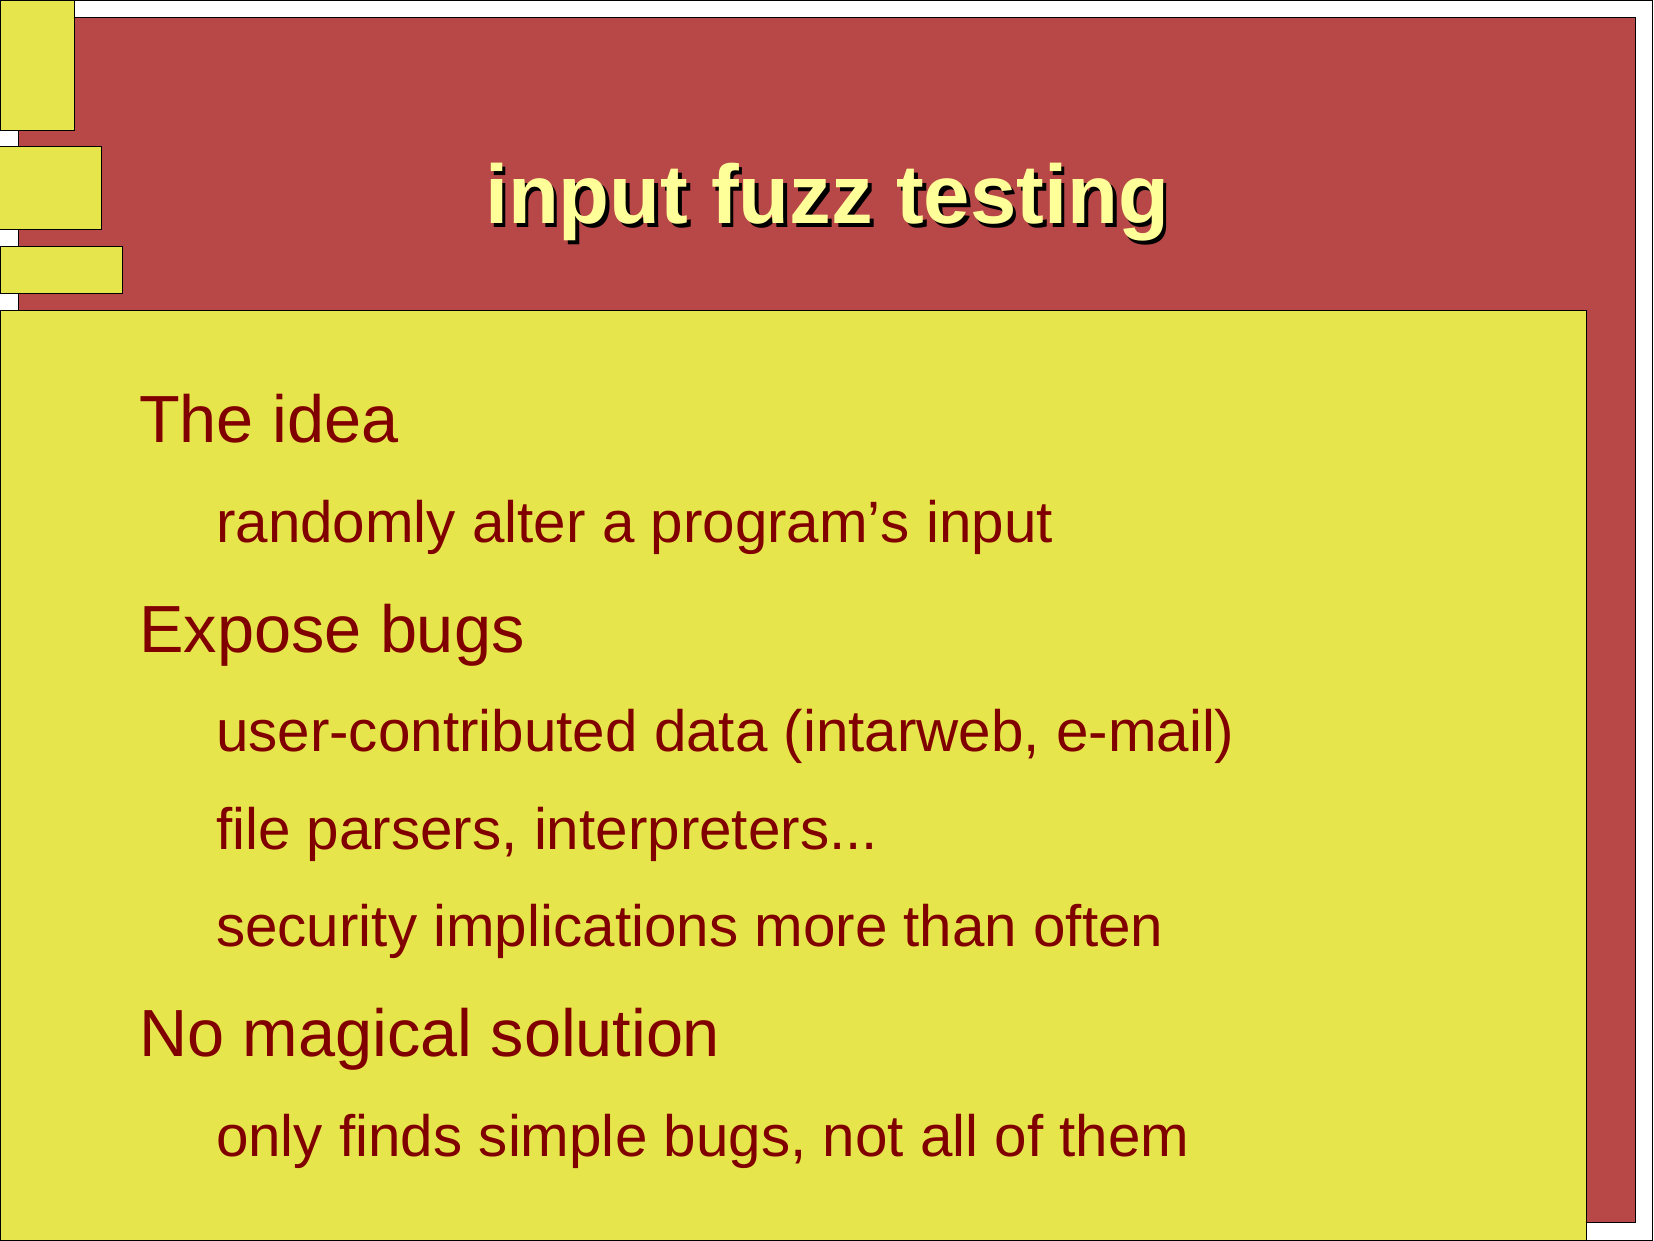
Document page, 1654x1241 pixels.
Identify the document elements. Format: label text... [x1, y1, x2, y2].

title input fuzz testing [121, 91, 1534, 299]
list The idea randomly alter a program’s input Expose bugs user-contributed data (intarweb, e-mail) file parsers, interpreters... security implications more than often No magical solution only finds simple bugs, not all of them [121, 344, 1534, 1214]
